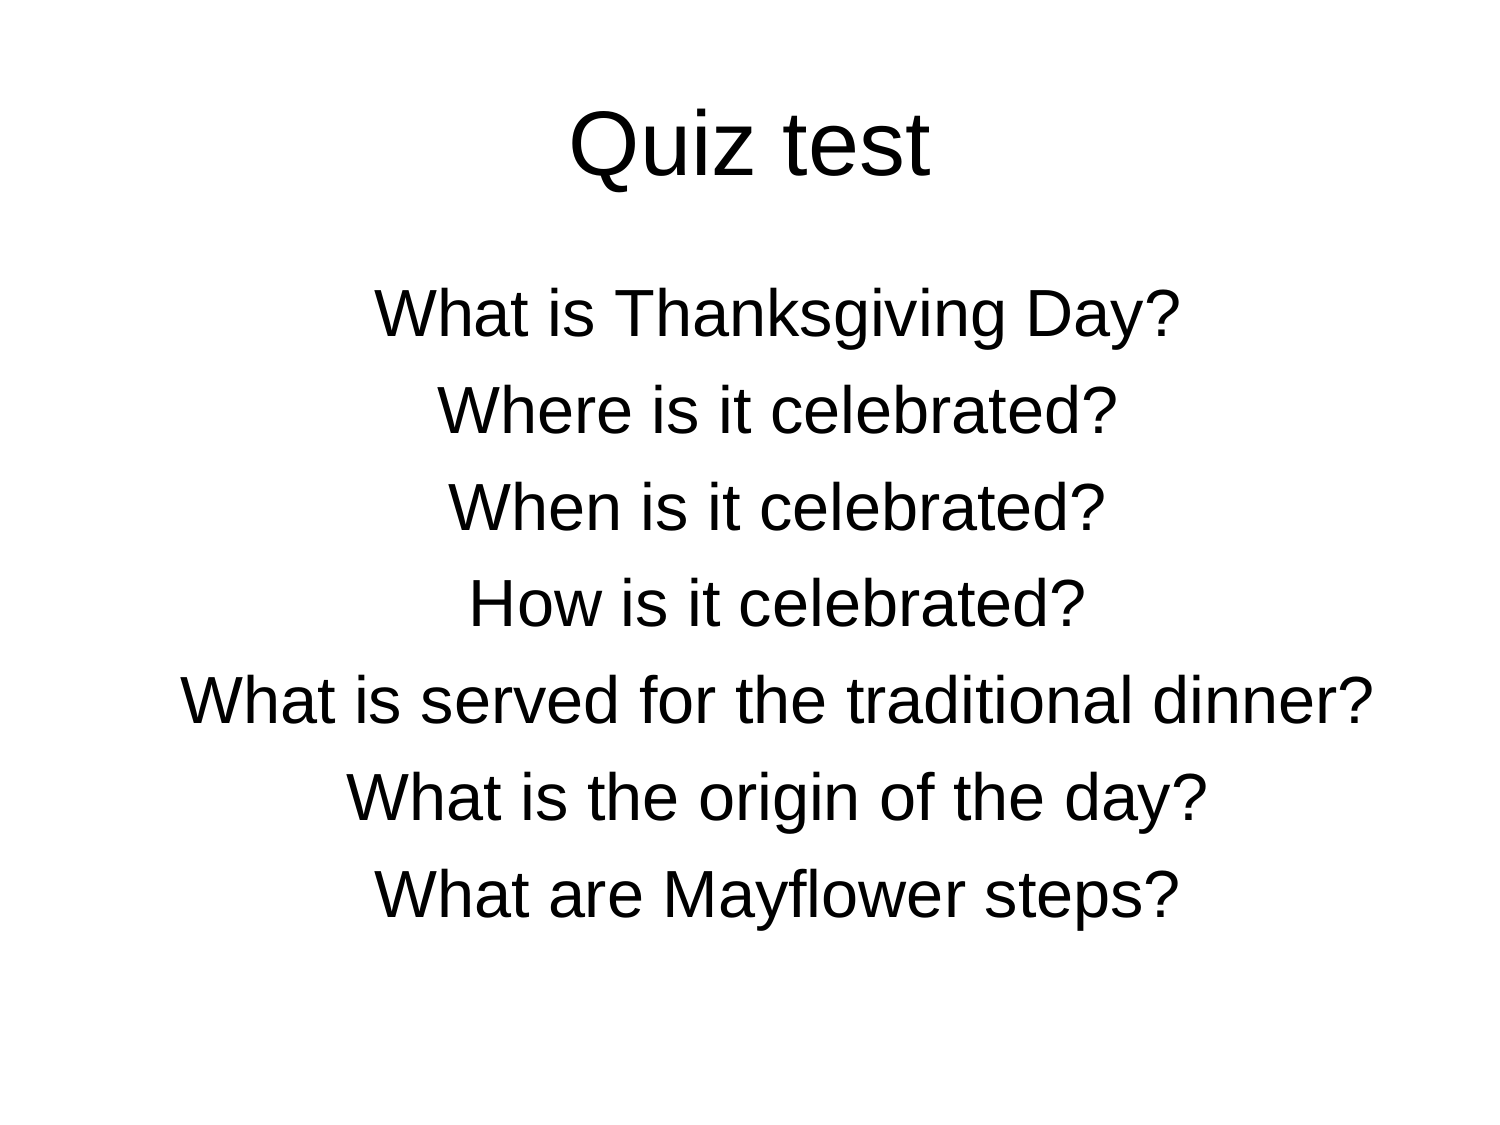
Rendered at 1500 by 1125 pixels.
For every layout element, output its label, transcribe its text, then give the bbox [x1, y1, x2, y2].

title Quiz test [75, 45, 1426, 233]
list What is Thanksgiving Day? Where is it celebrated? When is it celebrated? How is it celebrated? What is served for the traditional dinner? What is the origin of the day? What are Mayflower steps? [75, 262, 1426, 1084]
